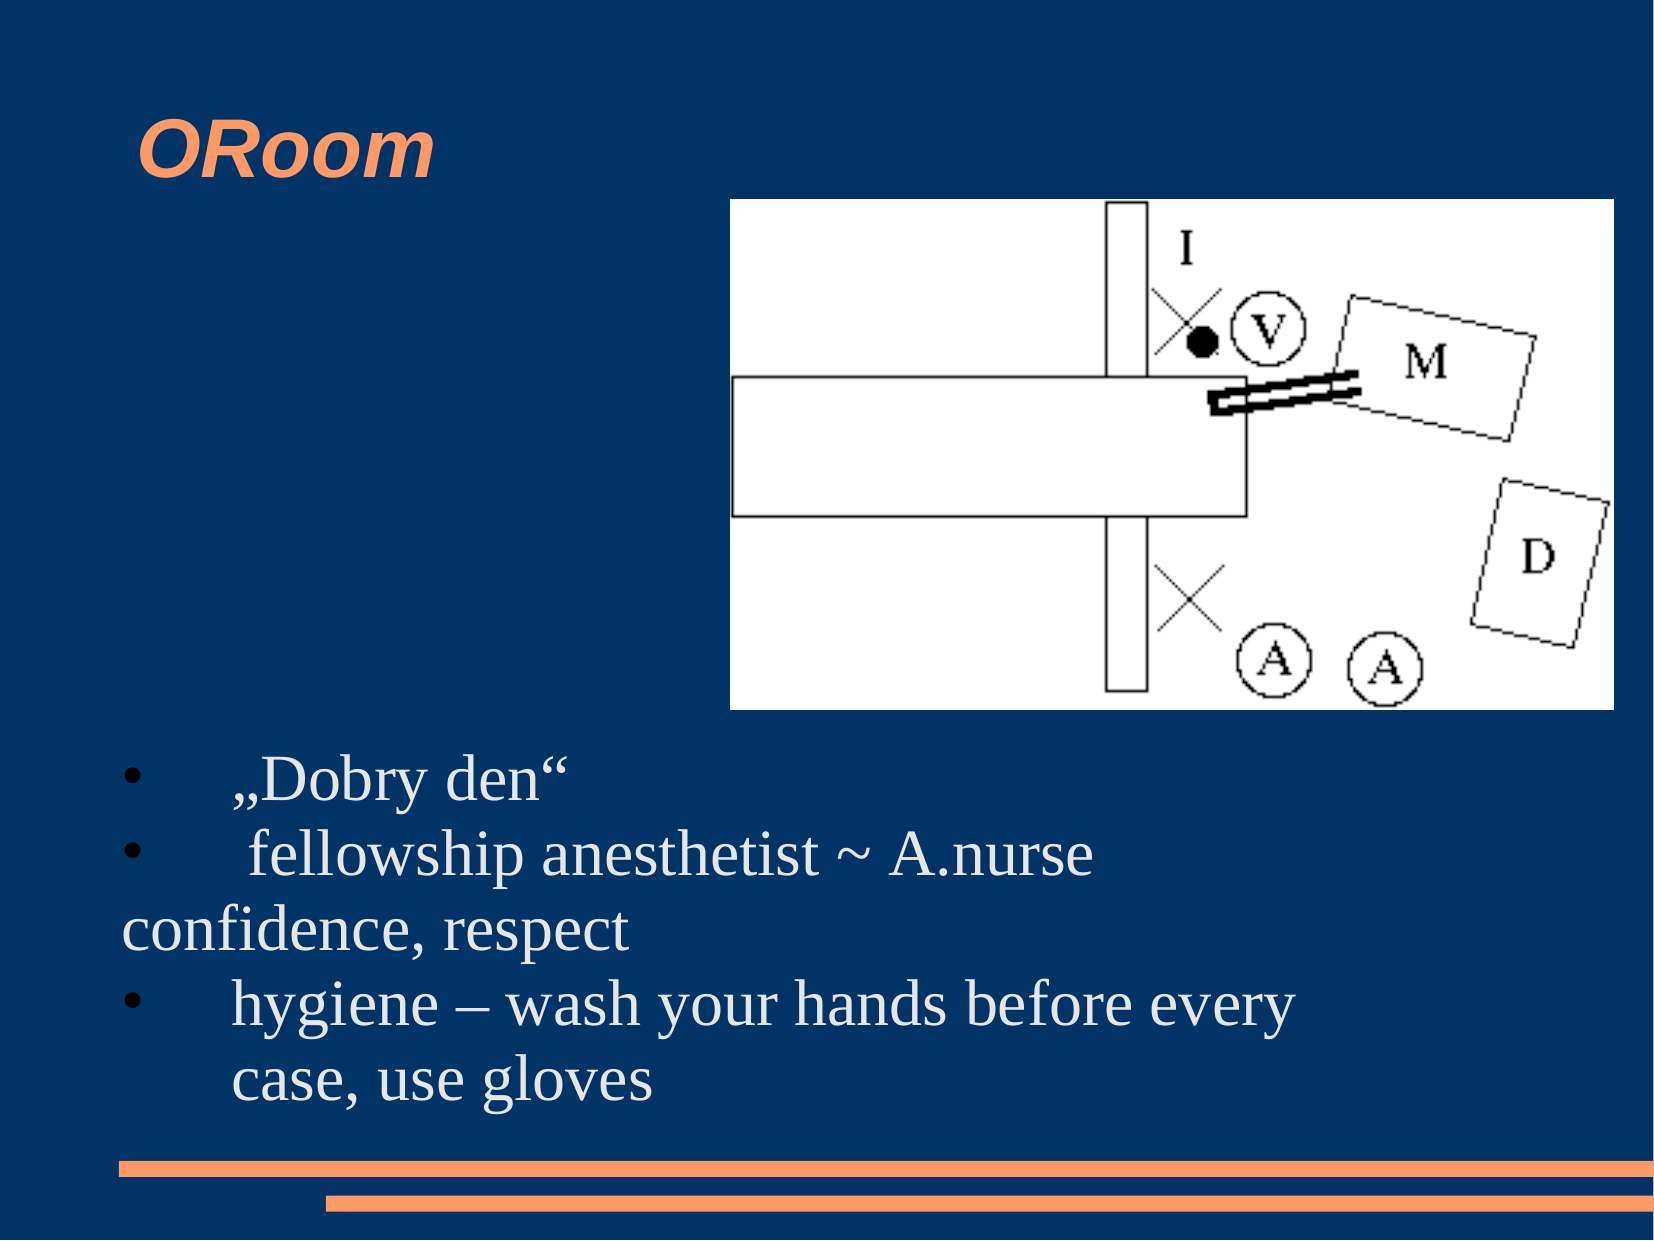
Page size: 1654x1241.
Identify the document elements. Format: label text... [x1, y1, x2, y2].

list „Dobry den“ fellowship anesthetist ~ A.nurse confidence, respect hygiene – wash your hands before every case, use gloves [121, 739, 1300, 1120]
picture [729, 199, 1614, 711]
title ORoom [121, 38, 1533, 261]
